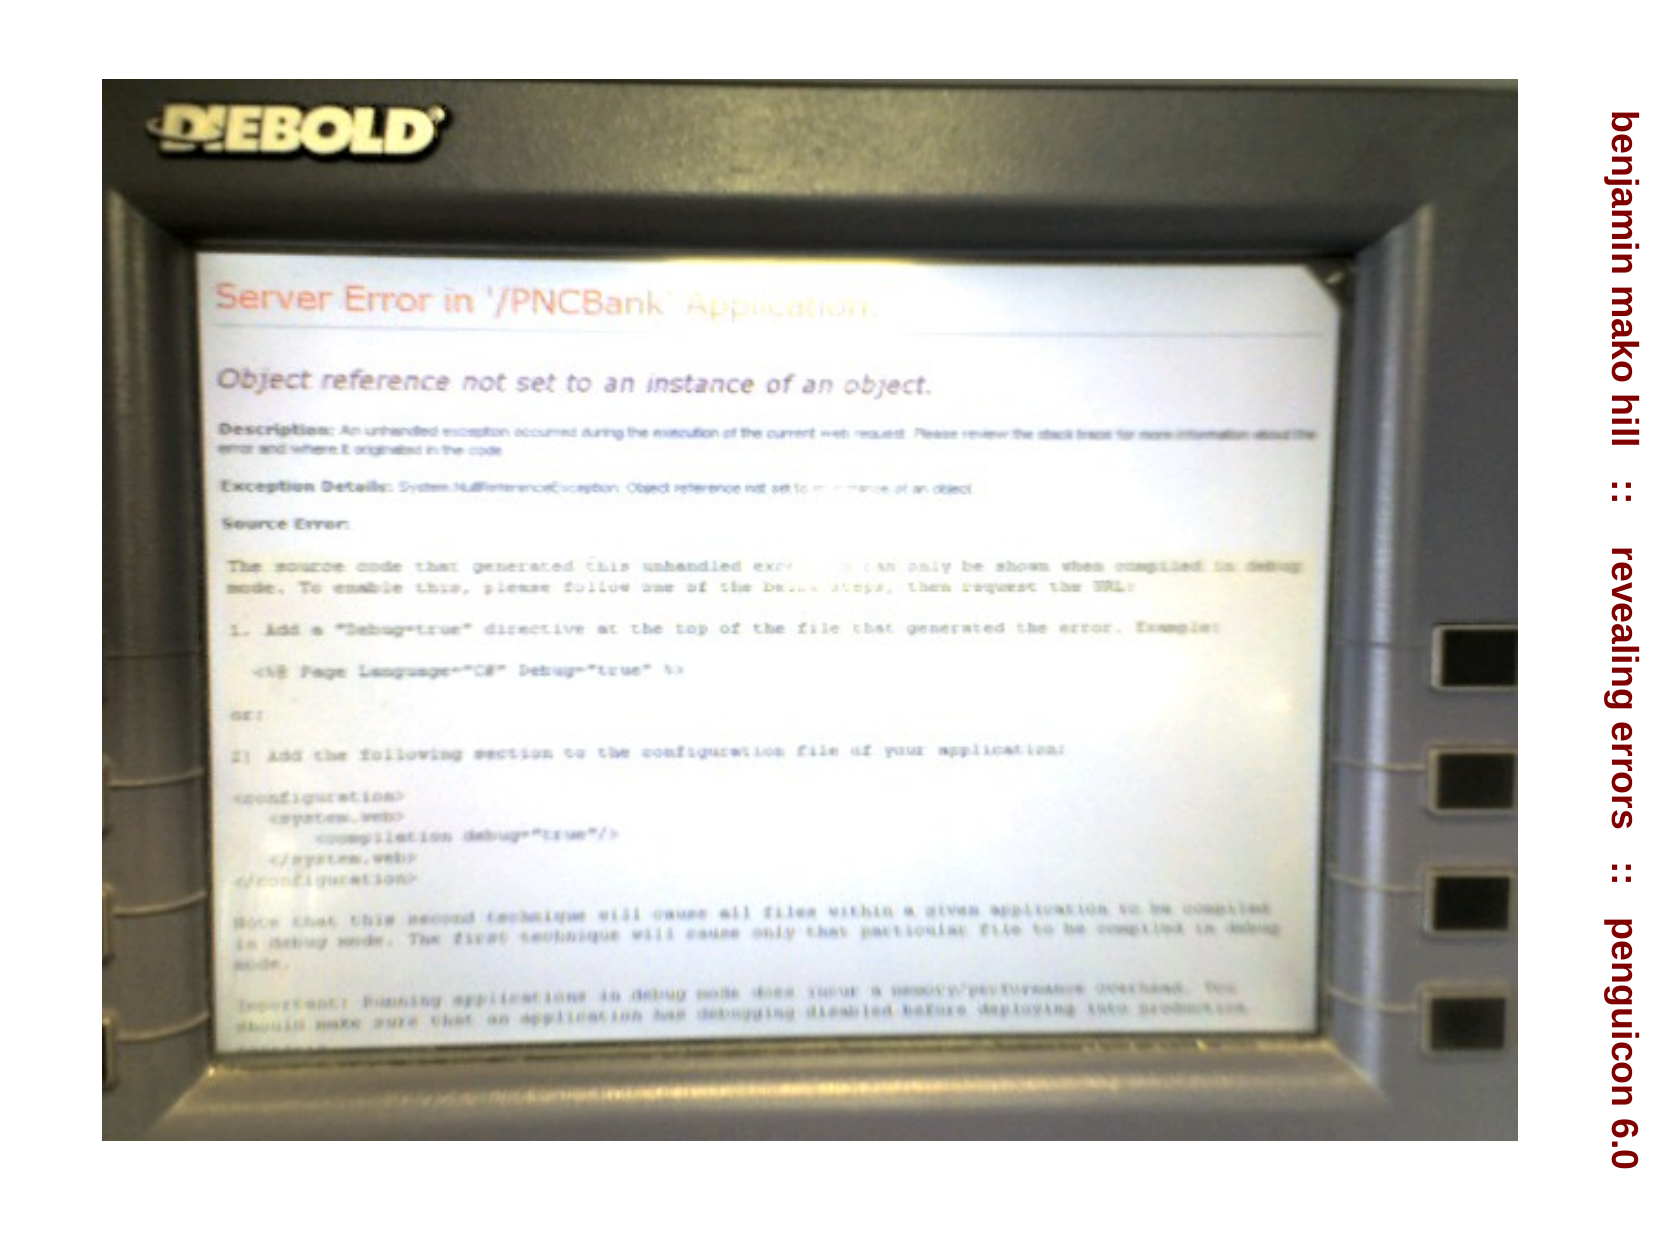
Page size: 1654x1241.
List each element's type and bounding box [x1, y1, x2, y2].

picture [102, 79, 1518, 1141]
